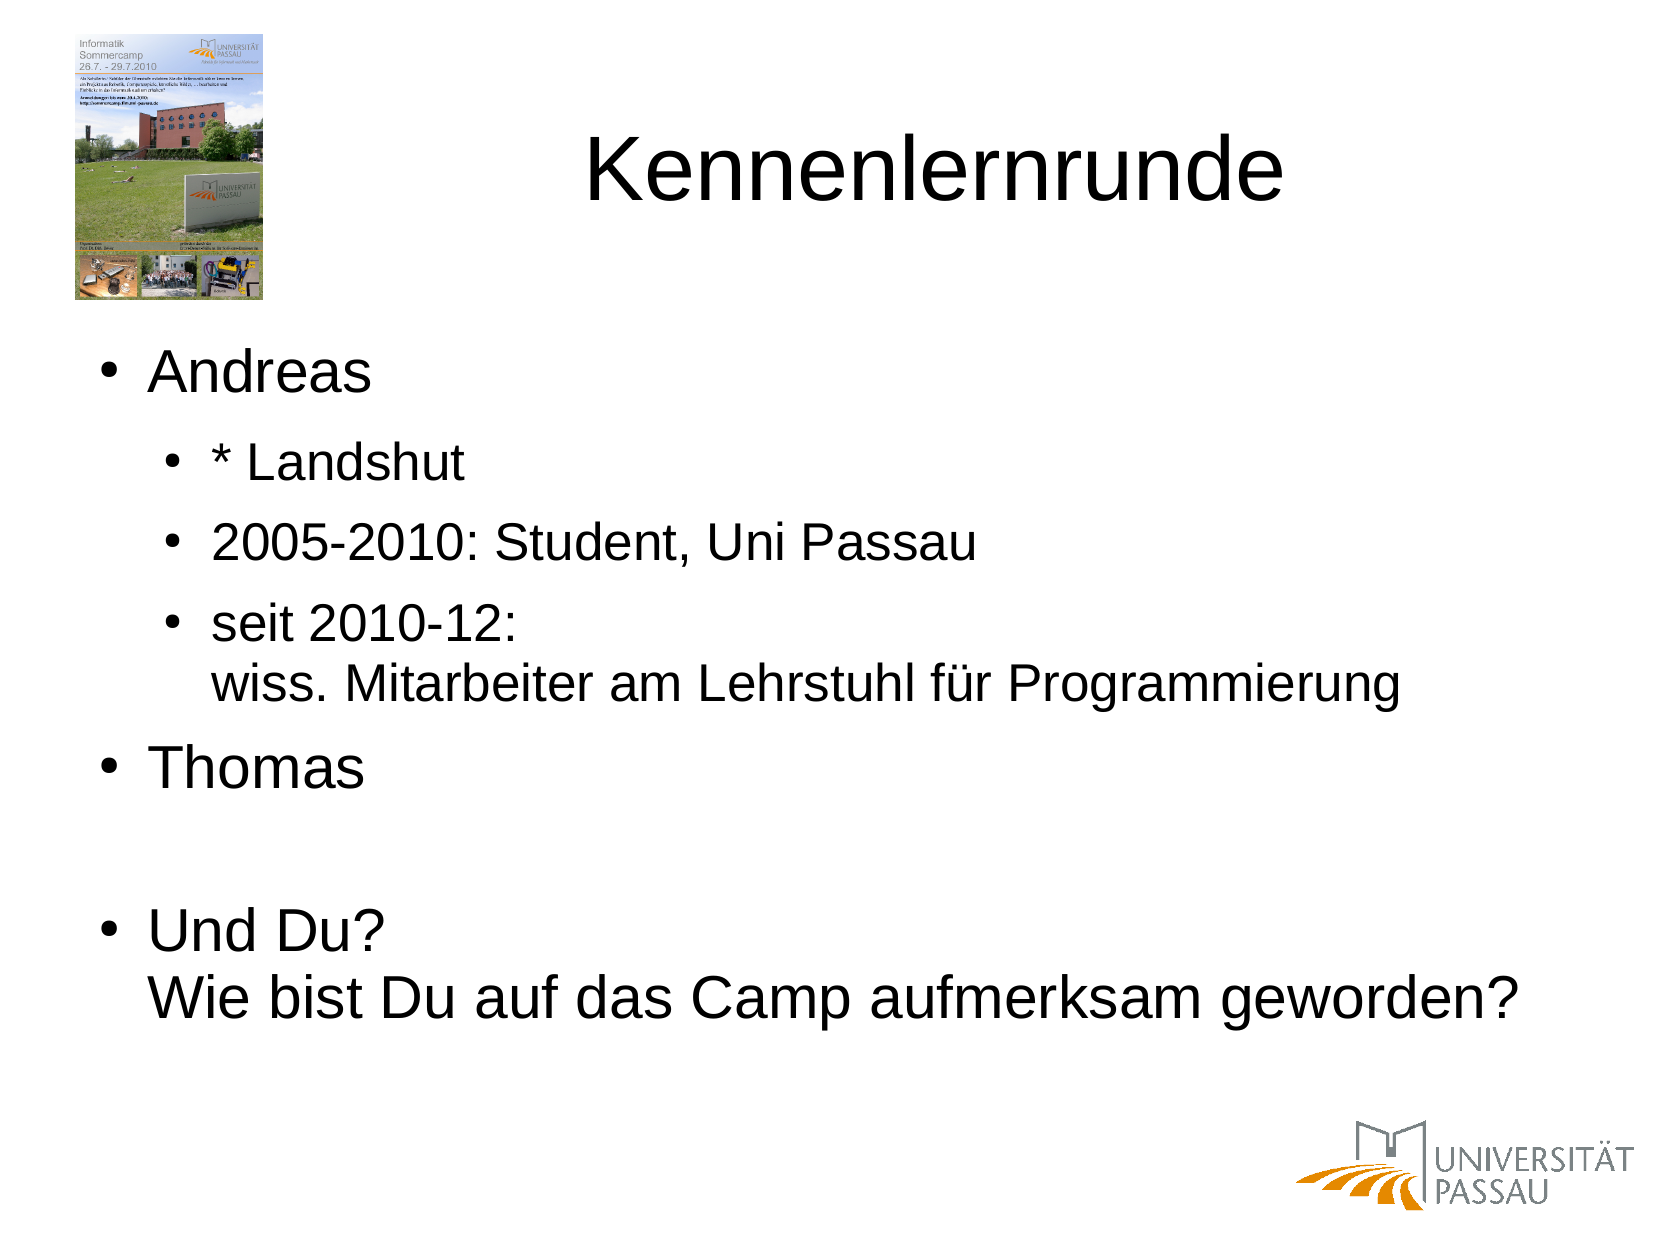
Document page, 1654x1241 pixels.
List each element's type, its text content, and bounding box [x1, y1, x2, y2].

picture [75, 34, 263, 300]
title Kennenlernrunde [300, 37, 1571, 301]
picture [1295, 1120, 1634, 1211]
list Andreas * Landshut 2005-2010: Student, Uni Passau seit 2010-12: wiss. Mitarbeiter am Lehrstuhl für Programmierung Thomas Und Du? Wie bist Du auf das Camp aufmerksam geworden? [82, 337, 1571, 1088]
